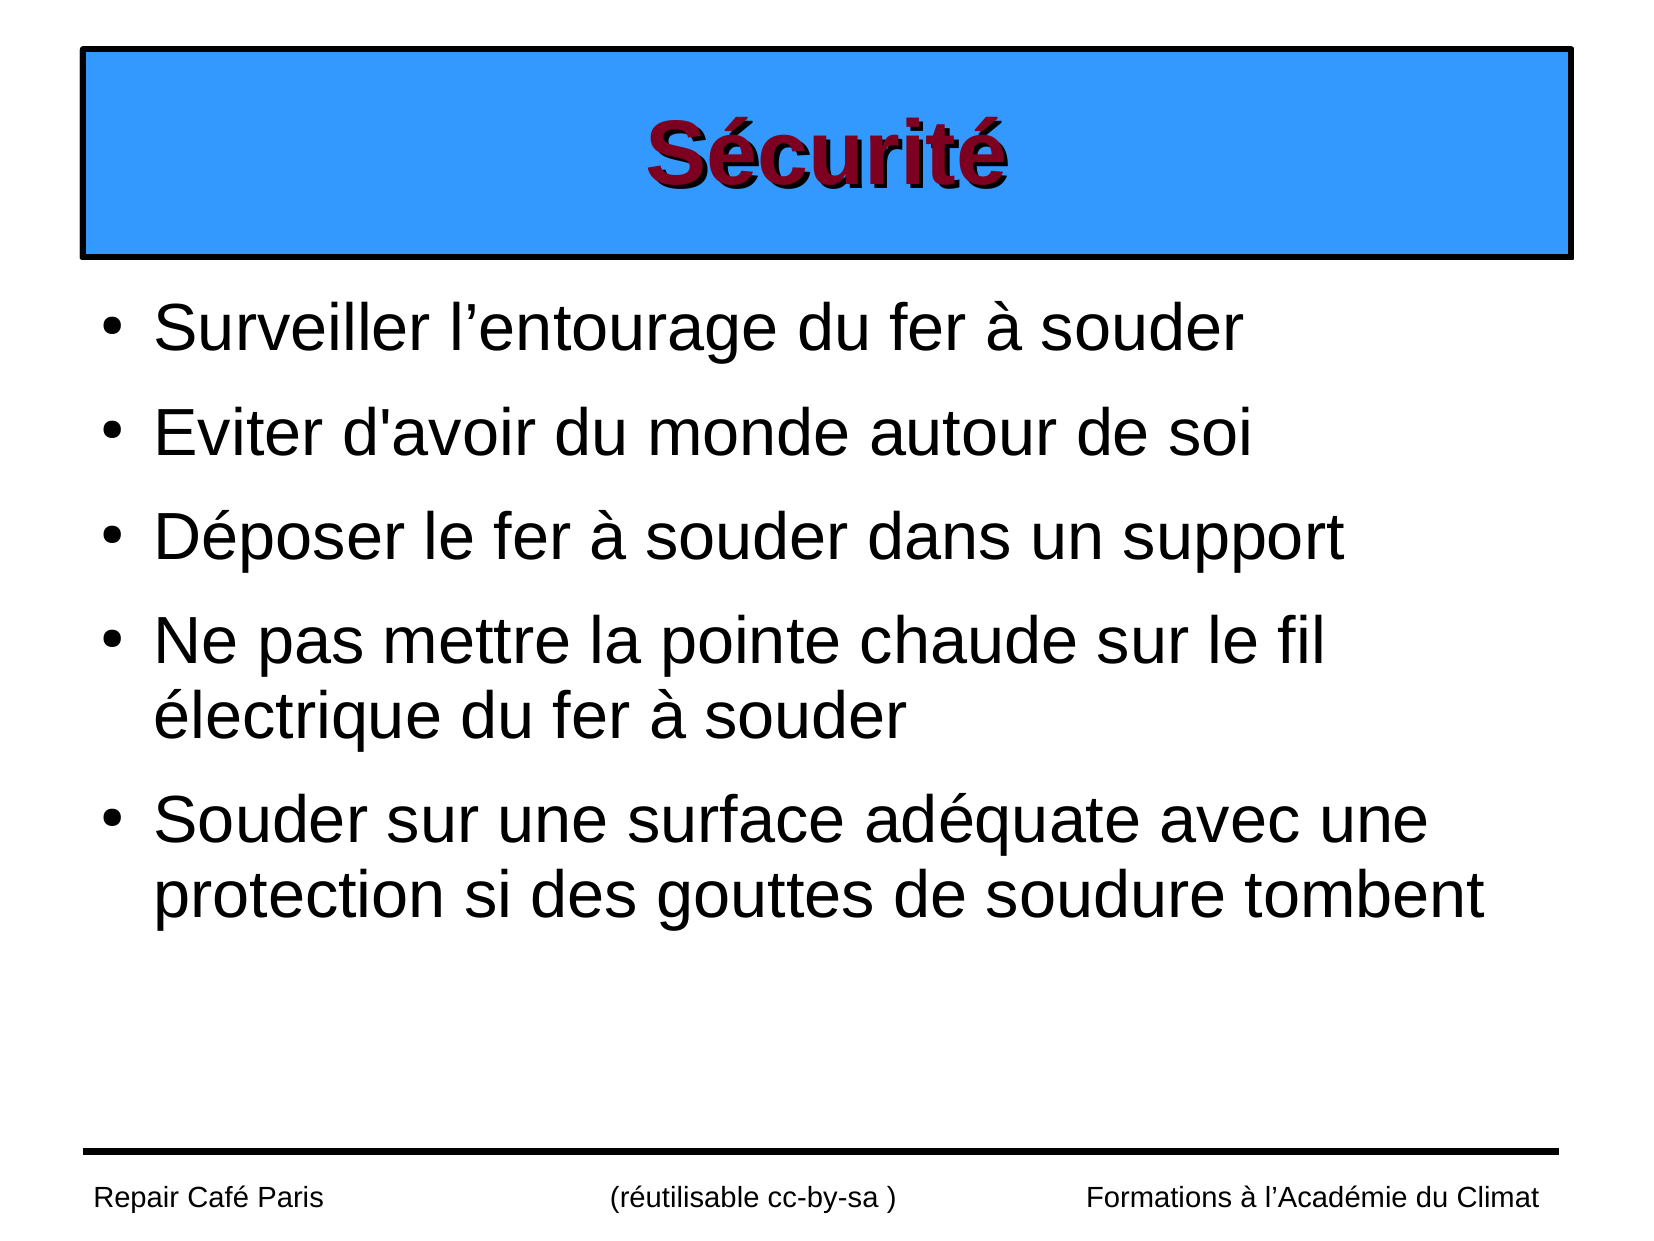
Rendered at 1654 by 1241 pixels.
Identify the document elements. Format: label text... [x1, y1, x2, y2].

list Surveiller l’entourage du fer à souder Eviter d'avoir du monde autour de soi Déposer le fer à souder dans un support Ne pas mettre la pointe chaude sur le fil électrique du fer à souder Souder sur une surface adéquate avec une protection si des gouttes de soudure tombent [82, 290, 1571, 1010]
title Sécurité [82, 49, 1571, 257]
